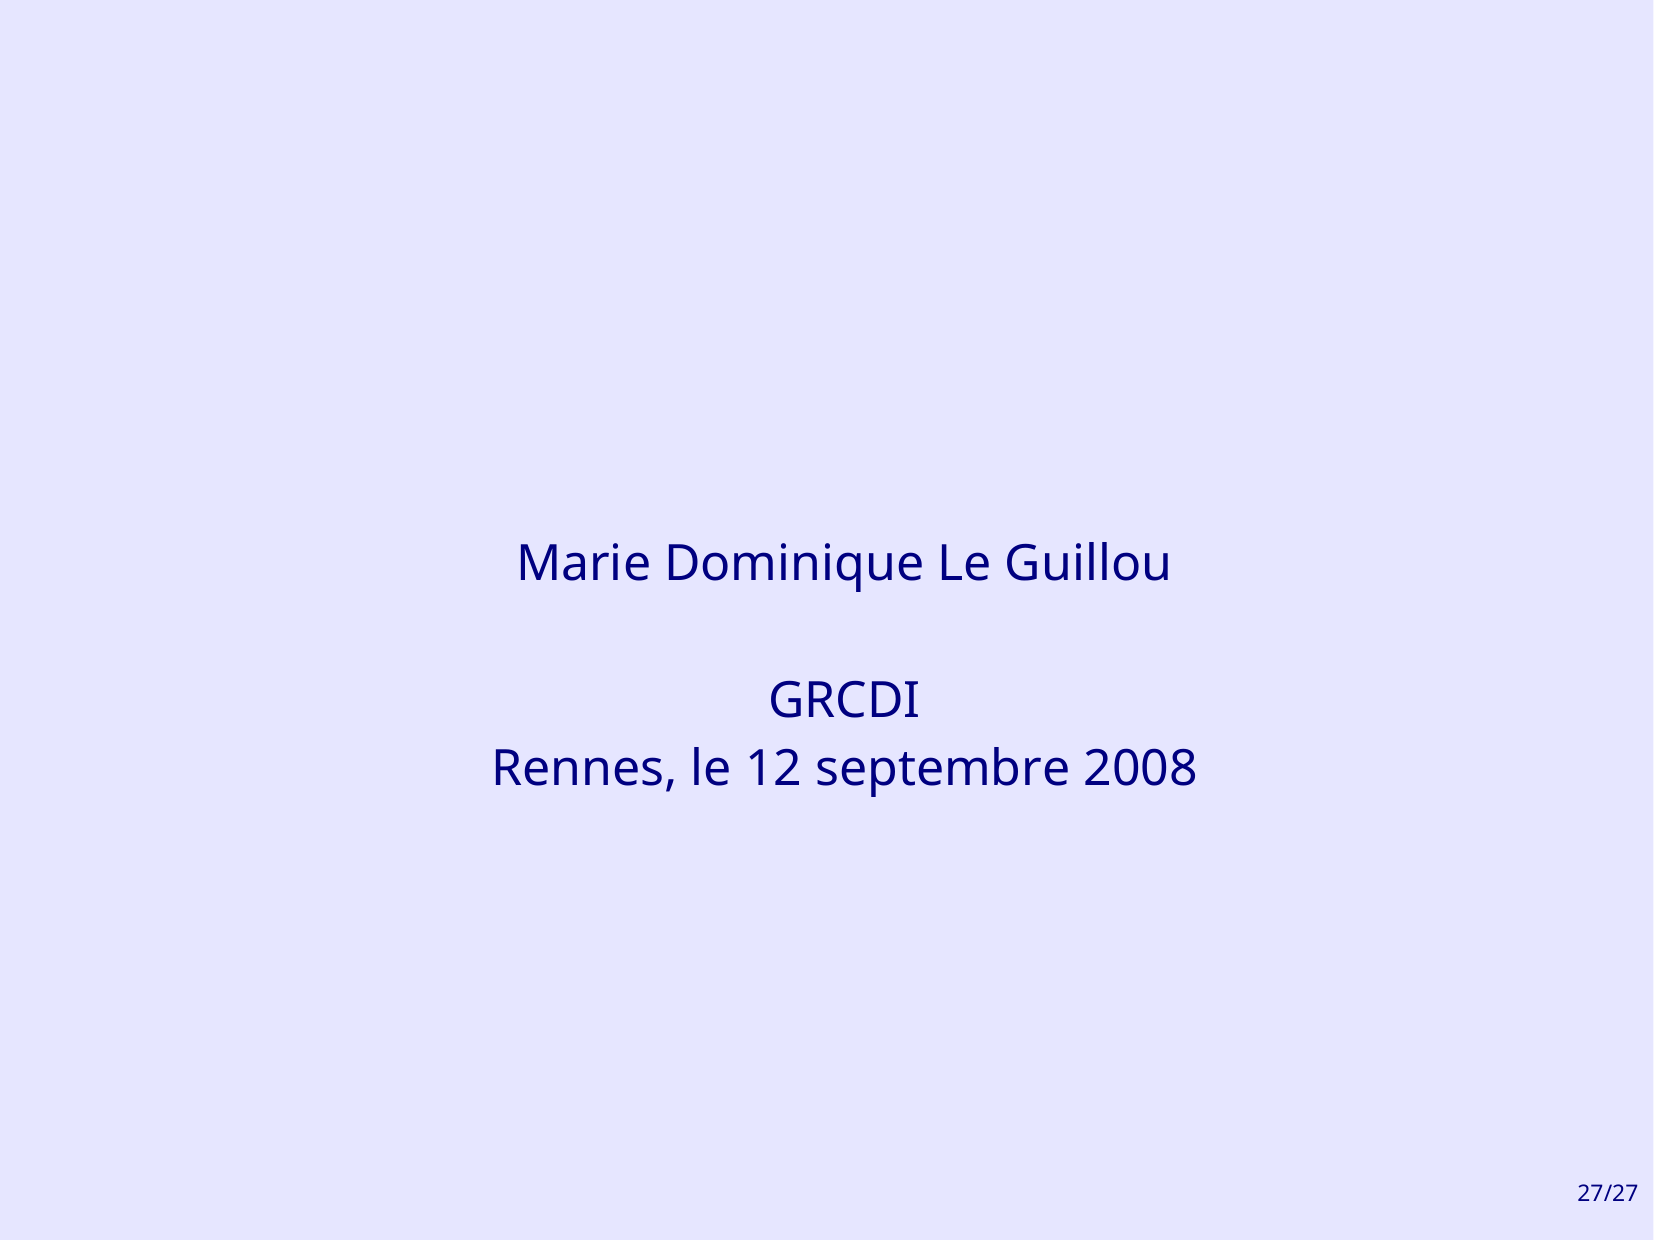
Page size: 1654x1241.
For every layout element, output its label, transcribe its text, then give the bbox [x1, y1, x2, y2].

subtitle Marie Dominique Le Guillou GRCDI Rennes, le 12 septembre 2008 [82, 329, 1571, 998]
